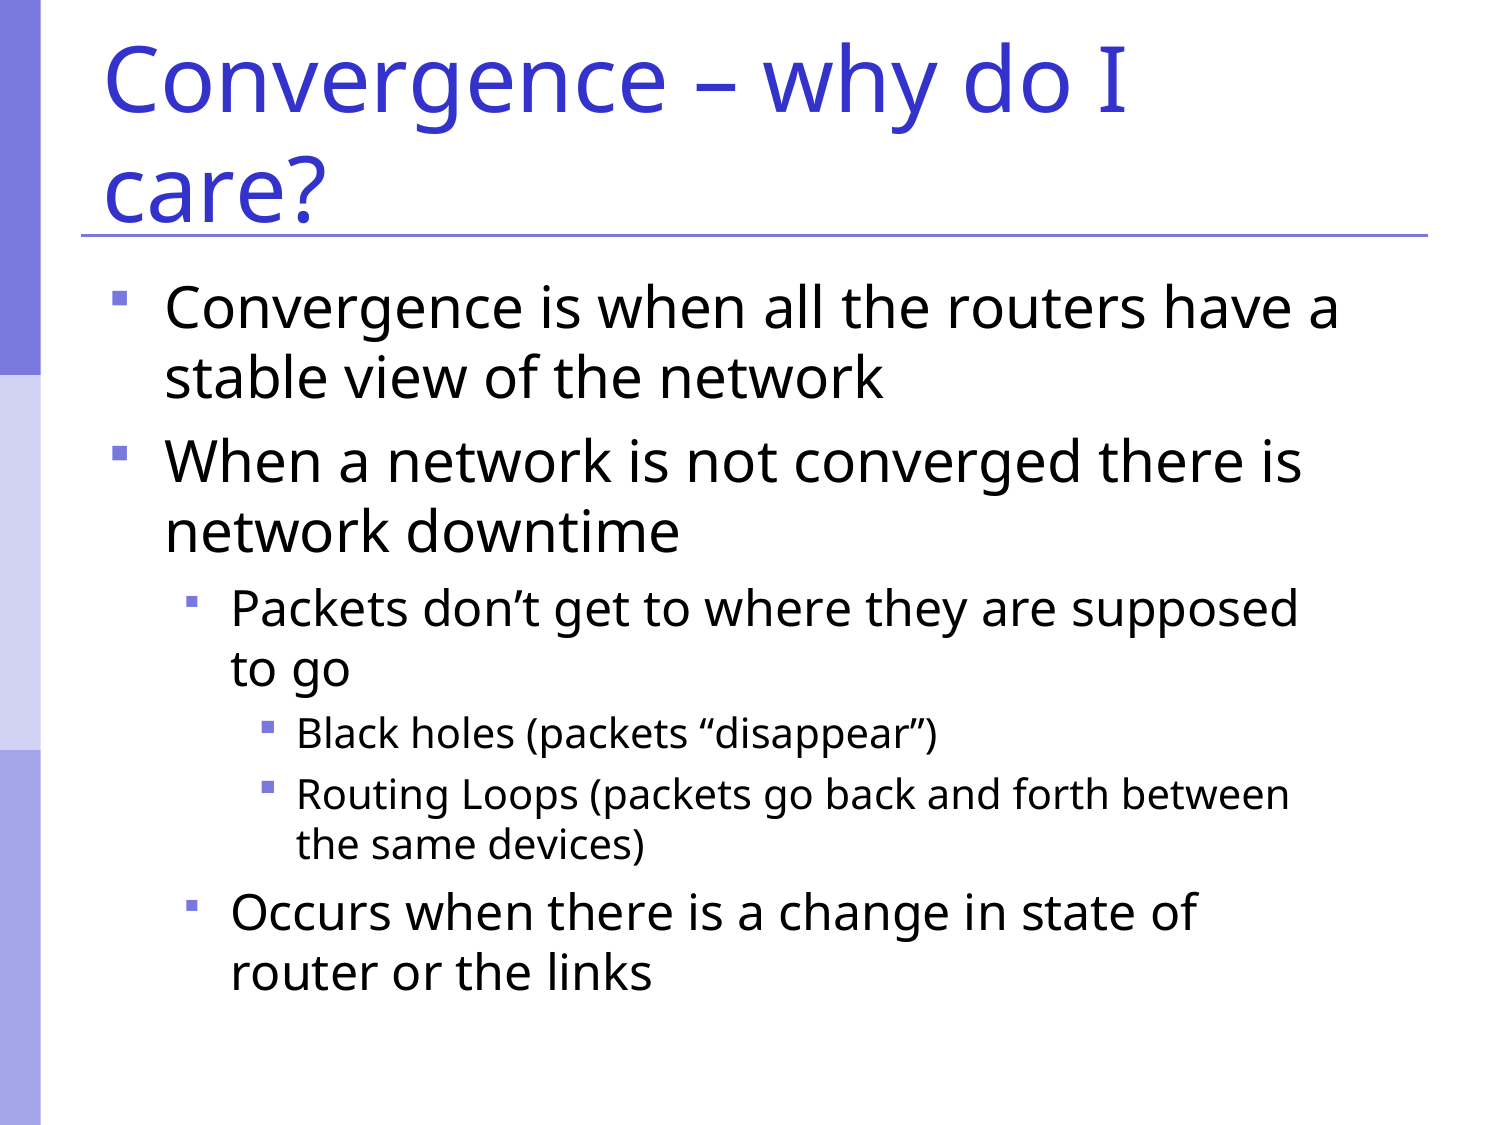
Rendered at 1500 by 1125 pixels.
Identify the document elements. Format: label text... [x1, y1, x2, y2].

list Convergence is when all the routers have a stable view of the network When a network is not converged there is network downtime Packets don’t get to where they are supposed to go Black holes (packets “disappear”) Routing Loops (packets go back and forth between the same devices) Occurs when there is a change in state of router or the links [93, 262, 1369, 1026]
title Convergence – why do I care? [87, 37, 1363, 225]
